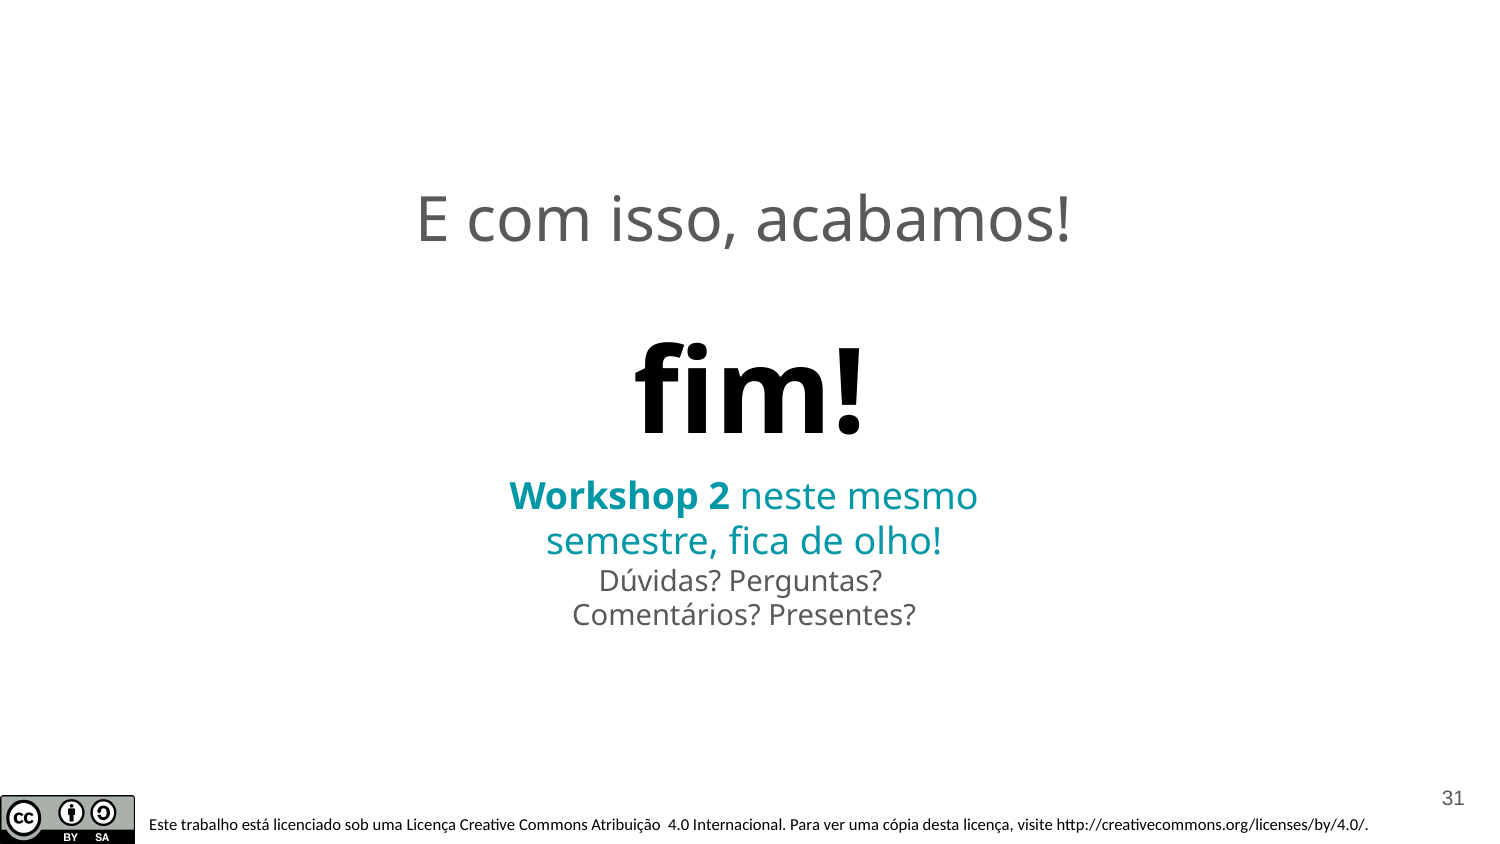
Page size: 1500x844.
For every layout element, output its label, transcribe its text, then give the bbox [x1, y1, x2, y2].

list Workshop 2 neste mesmo semestre, fica de olho! Dúvidas? Perguntas? Comentários? Presentes? [436, 456, 1053, 545]
title fim! [51, 299, 1449, 457]
text_box E com isso, acabamos! [224, 152, 1264, 280]
text_box Este trabalho está licenciado sob uma Licença Creative Commons Atribuição 4.0 Internacional. Para ver uma cópia desta licença, visite http://creativecommons.org/licenses/by/4.0/. [135, 795, 1500, 844]
slide_number <number> [1389, 764, 1480, 795]
picture [0, 795, 135, 844]
